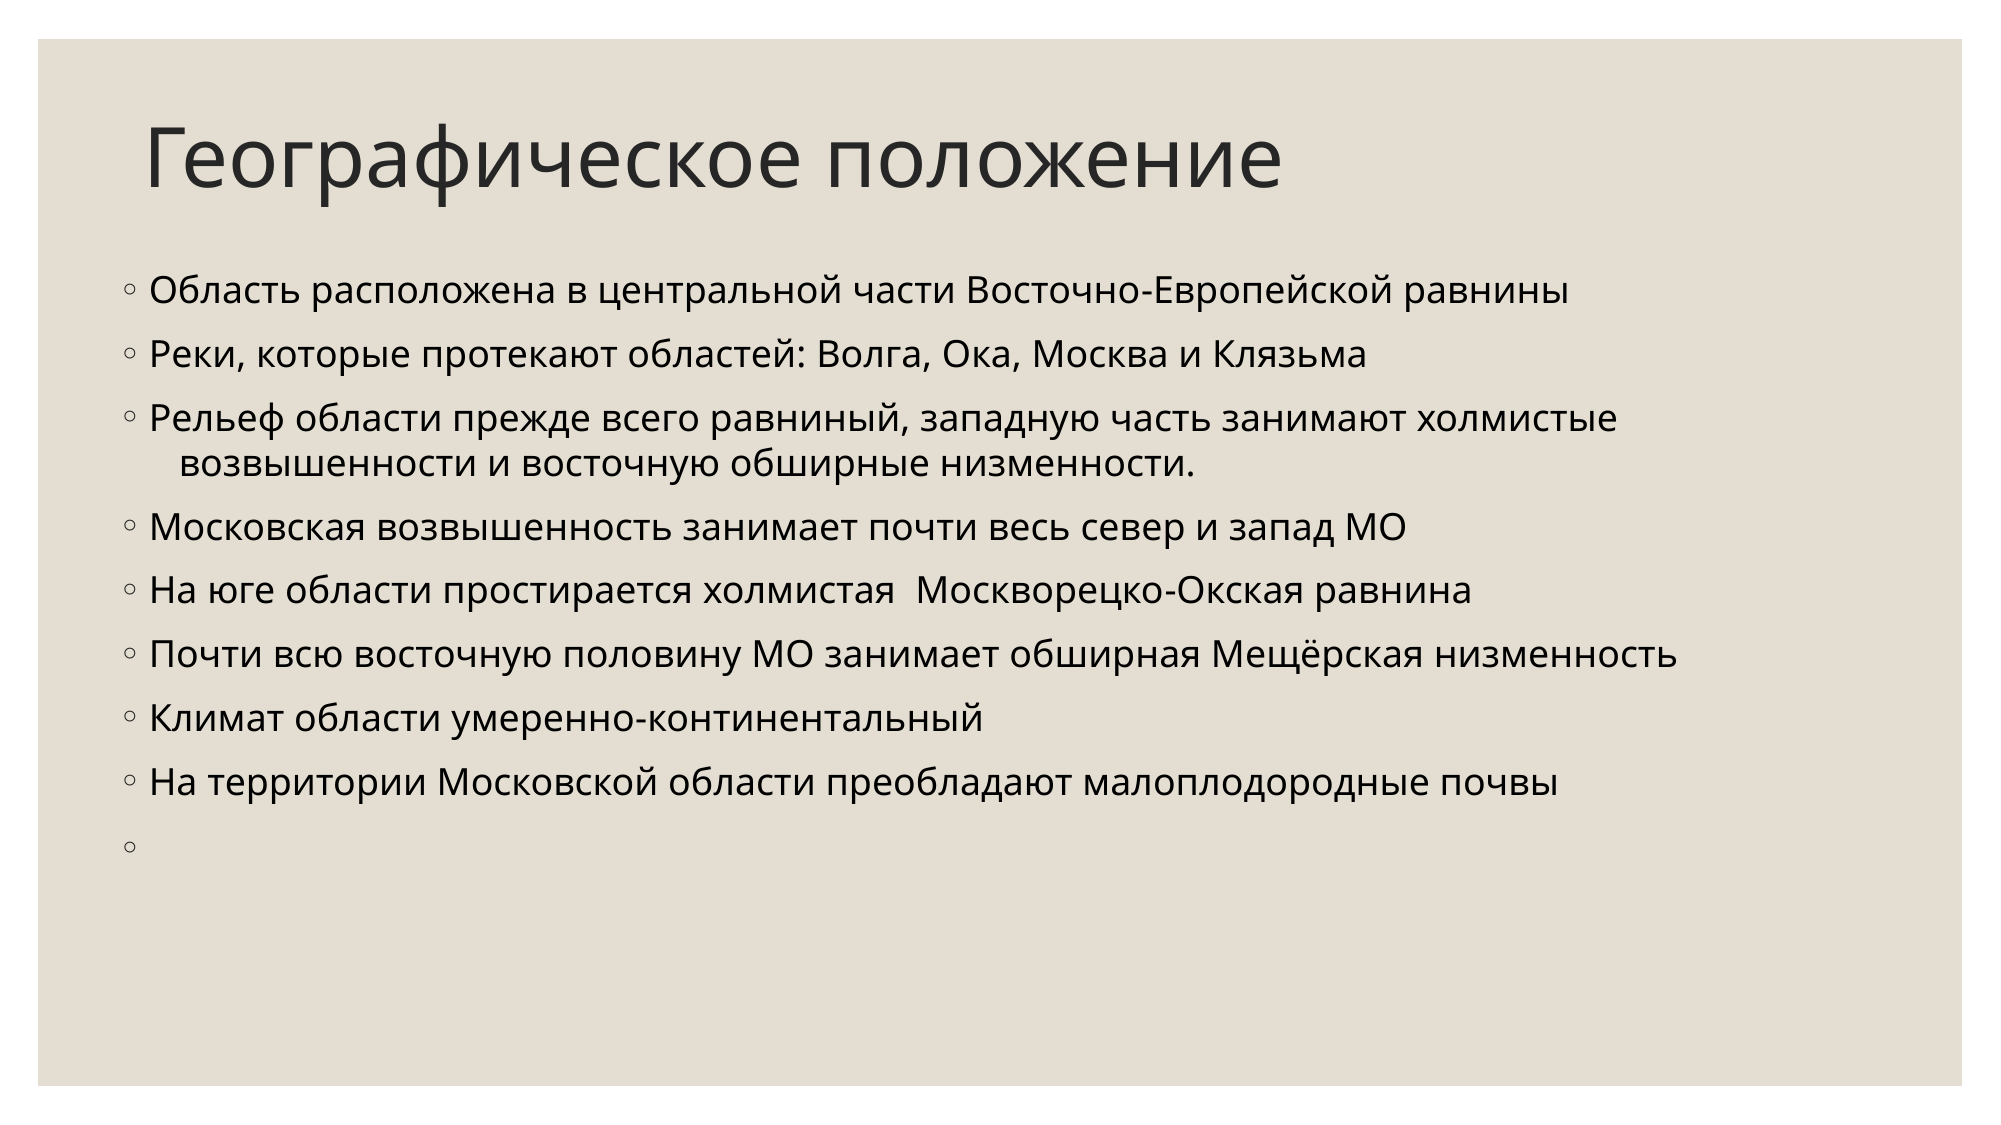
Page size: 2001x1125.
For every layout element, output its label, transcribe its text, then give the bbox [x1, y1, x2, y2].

title Географическое положение [75, 49, 1354, 272]
list Область расположена в центральной части Восточно-Европейской равнины Реки, которые протекают областей: Волга, Ока, Москва и Клязьма Рельеф области прежде всего равниный, западную часть занимают холмистые возвышенности и восточную обширные низменности. Московская возвышенность занимает почти весь север и запад МО На юге области простирается холмистая Москворецко-Окская равнина Почти всю восточную половину МО занимает обширная Мещёрская низменность Климат области умеренно-континентальный На территории Московской области преобладают малоплодородные почвы [103, 258, 1754, 904]
